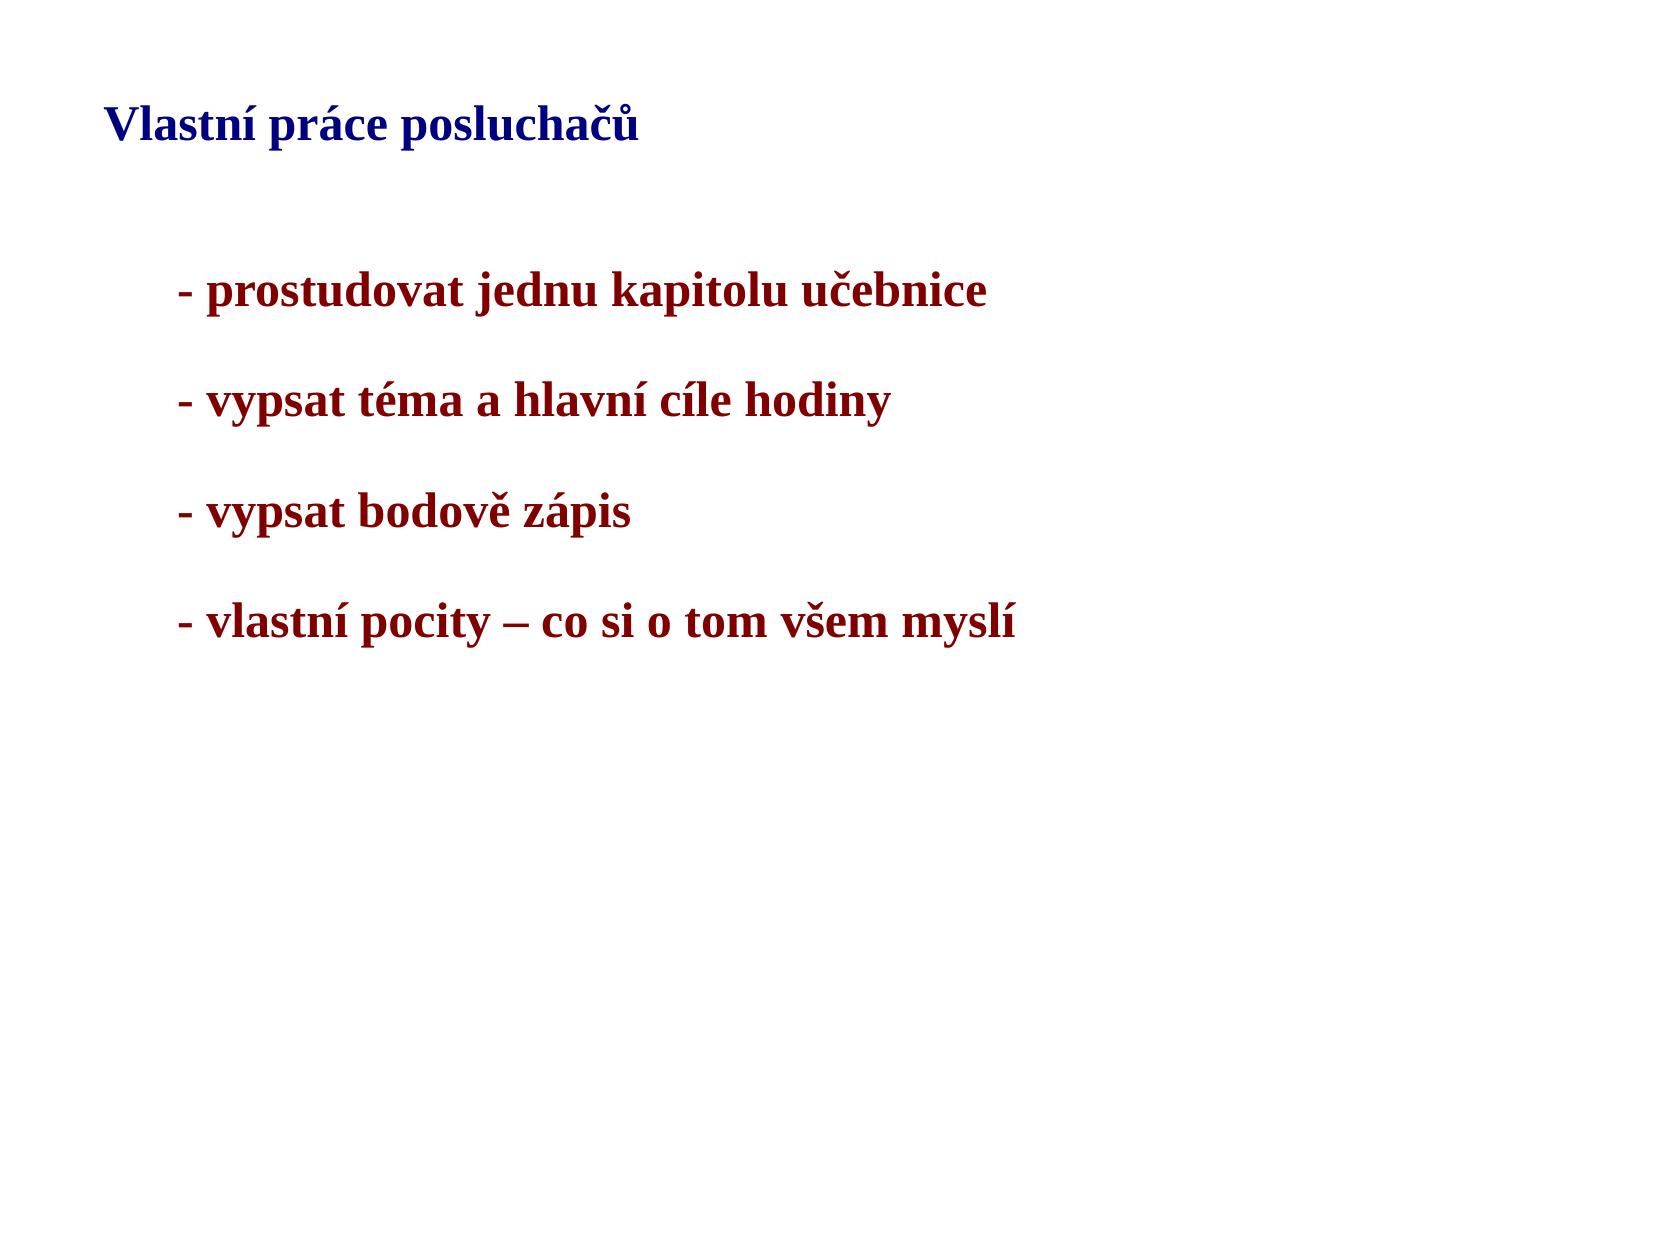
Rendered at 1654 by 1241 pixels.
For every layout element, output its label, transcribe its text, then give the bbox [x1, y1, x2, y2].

text_box Vlastní práce posluchačů - prostudovat jednu kapitolu učebnice - vypsat téma a hlavní cíle hodiny - vypsat bodově zápis - vlastní pocity – co si o tom všem myslí [88, 88, 1032, 669]
